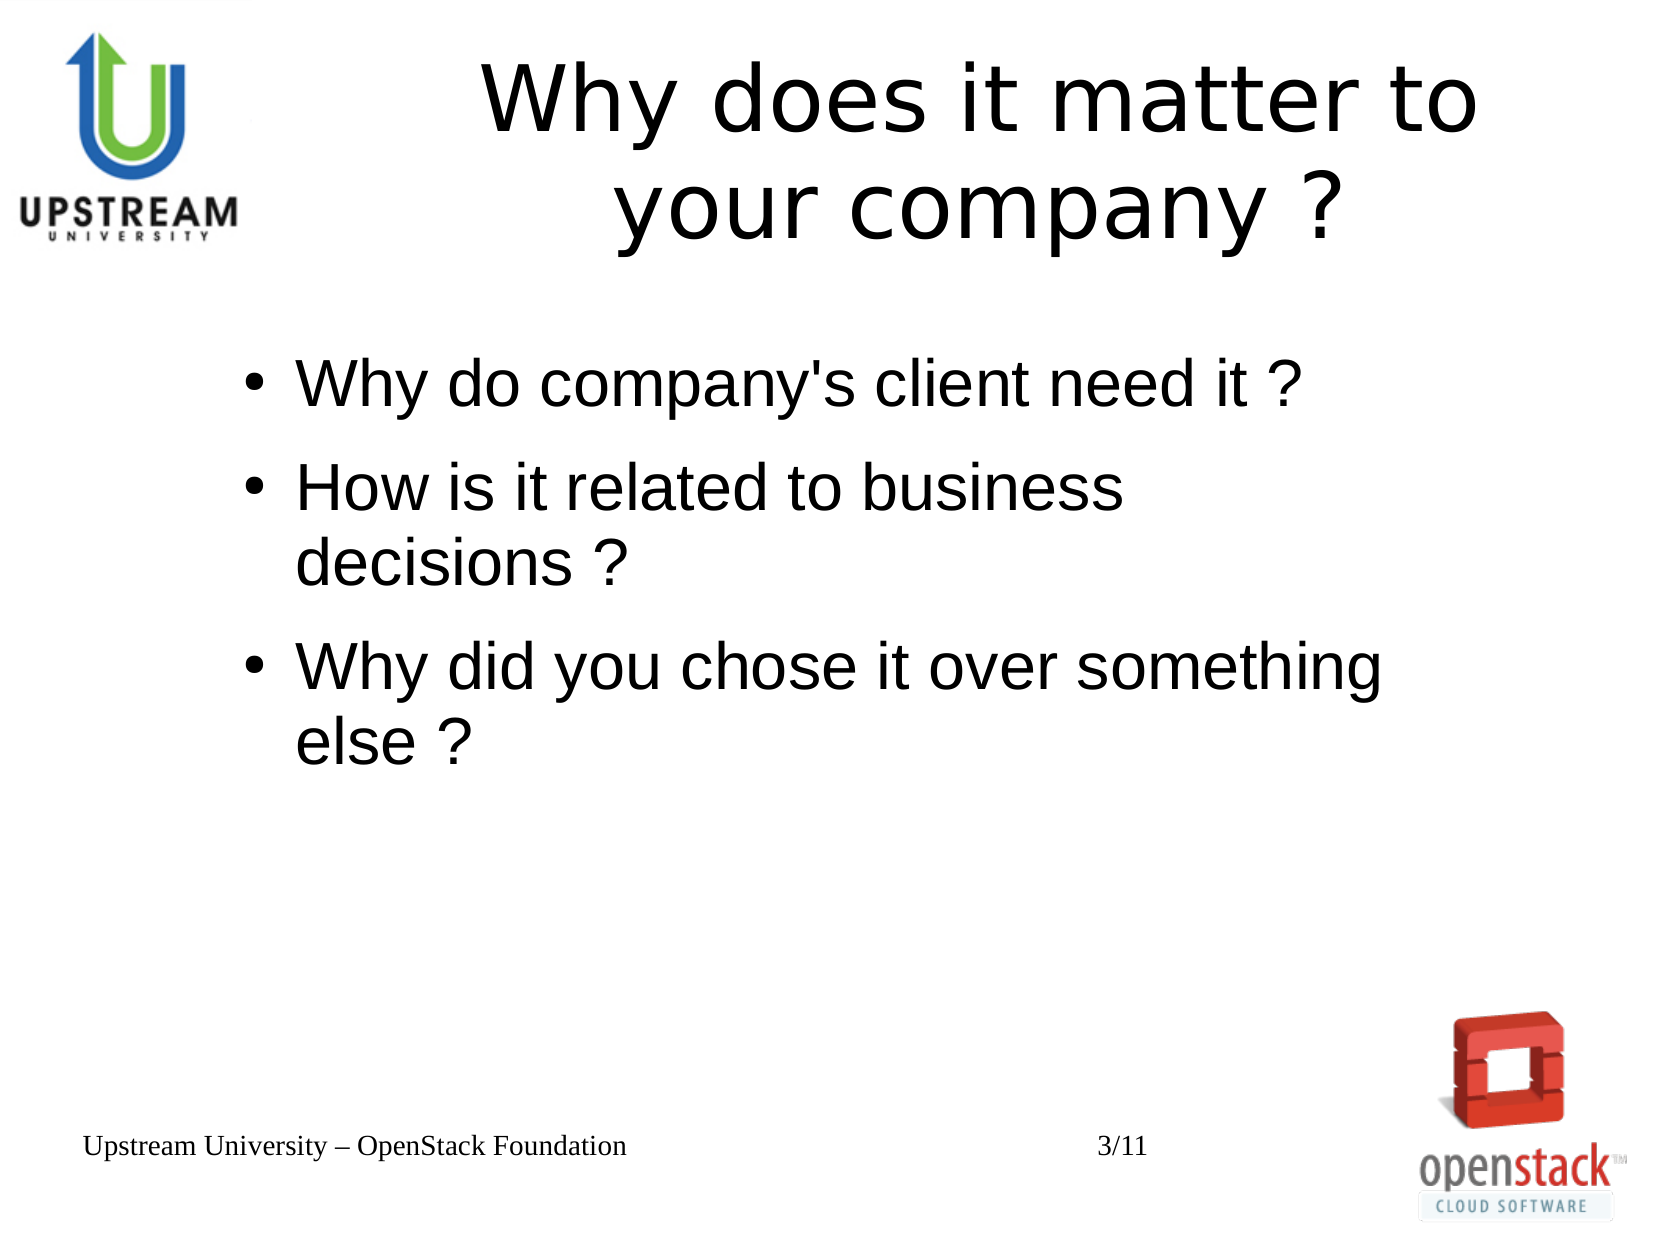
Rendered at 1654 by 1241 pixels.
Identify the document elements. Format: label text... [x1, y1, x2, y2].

picture [1385, 983, 1654, 1241]
title Why does it matter to your company ? [390, 45, 1571, 261]
list Why do company's client need it ? How is it related to business decisions ? Why did you chose it over something else ? [225, 345, 1471, 1066]
picture [0, 0, 252, 269]
